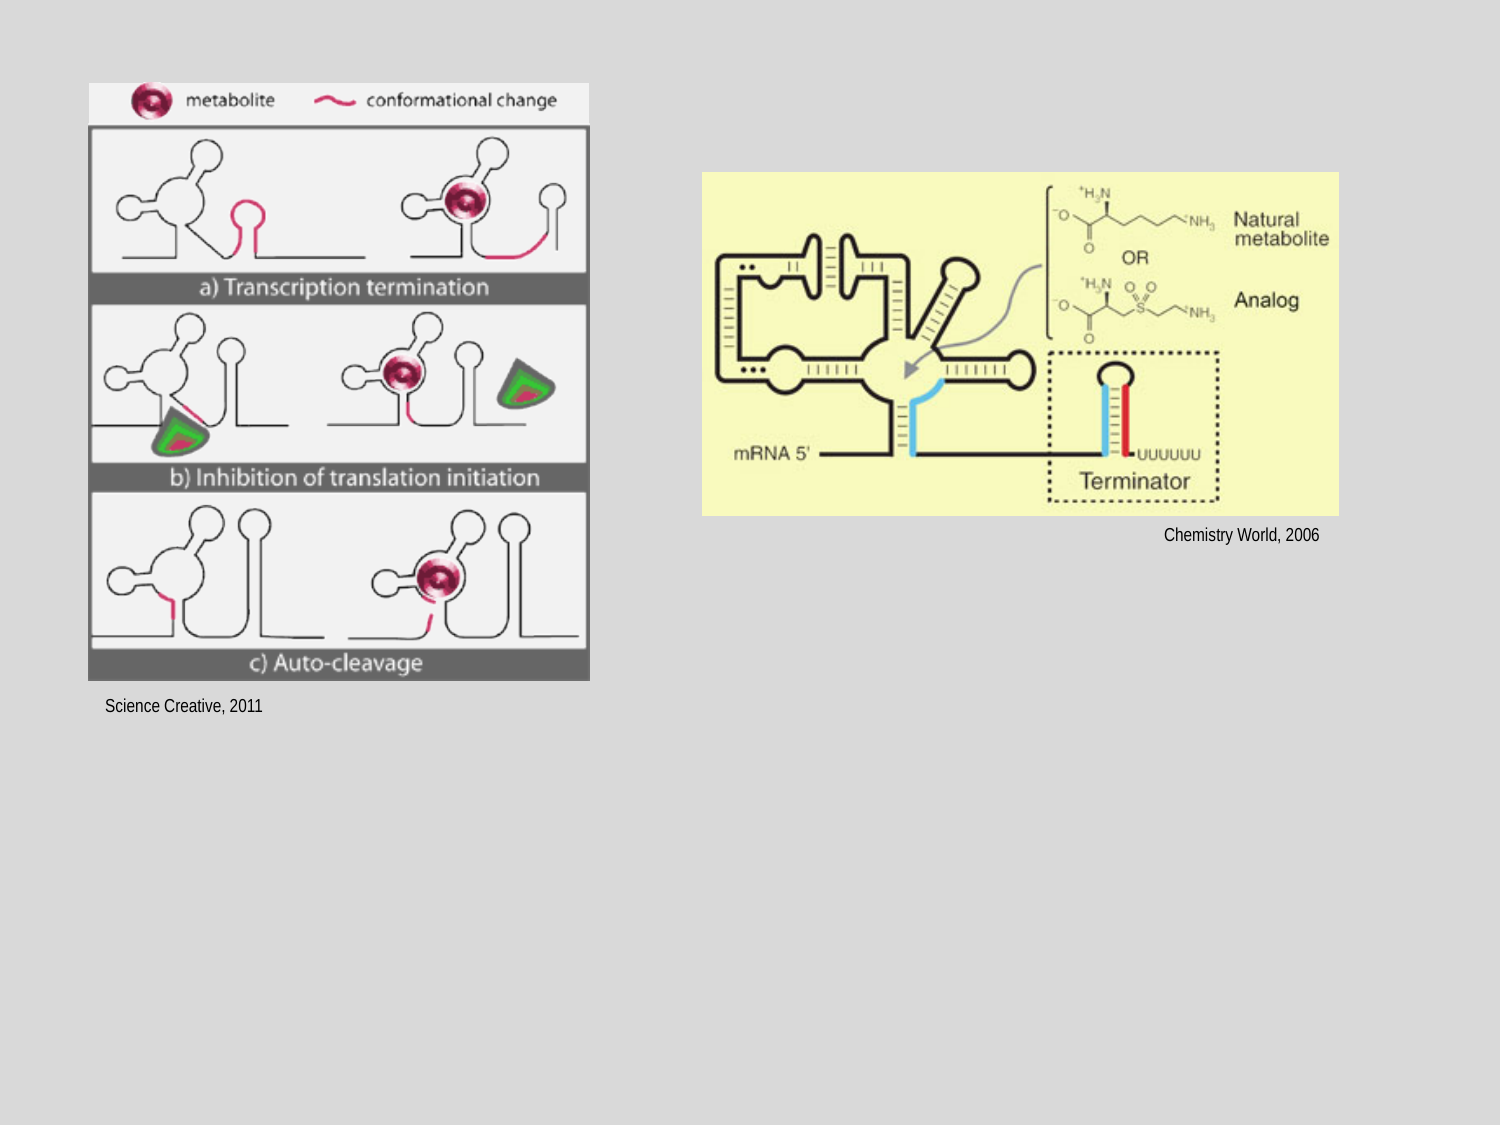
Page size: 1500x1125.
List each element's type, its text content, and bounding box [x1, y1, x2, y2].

text_box Science Creative, 2011 [90, 685, 278, 724]
picture [88, 82, 590, 681]
text_box Chemistry World, 2006 [1149, 516, 1335, 553]
picture [702, 172, 1339, 516]
